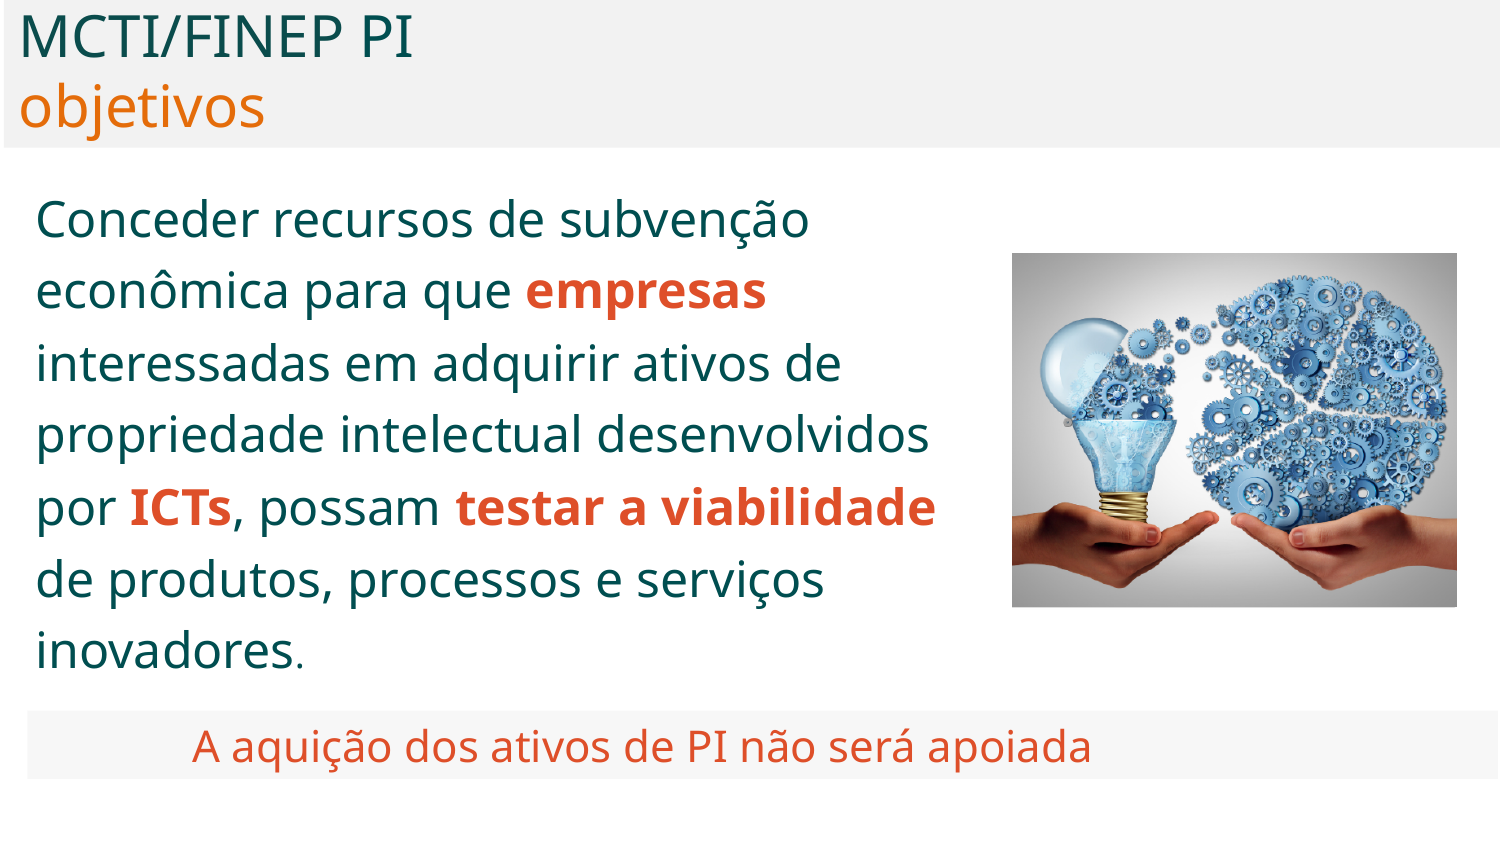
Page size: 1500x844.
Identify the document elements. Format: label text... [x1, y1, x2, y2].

picture [1012, 253, 1457, 607]
text_box A aquição dos ativos de PI não será apoiada [27, 710, 1498, 779]
text_box Conceder recursos de subvenção econômica para que empresas interessadas em adquirir ativos de propriedade intelectual desenvolvidos por ICTs, possam testar a viabilidade de produtos, processos e serviços inovadores. [21, 168, 995, 687]
text_box MCTI/FINEP PI objetivos [3, 0, 1500, 148]
